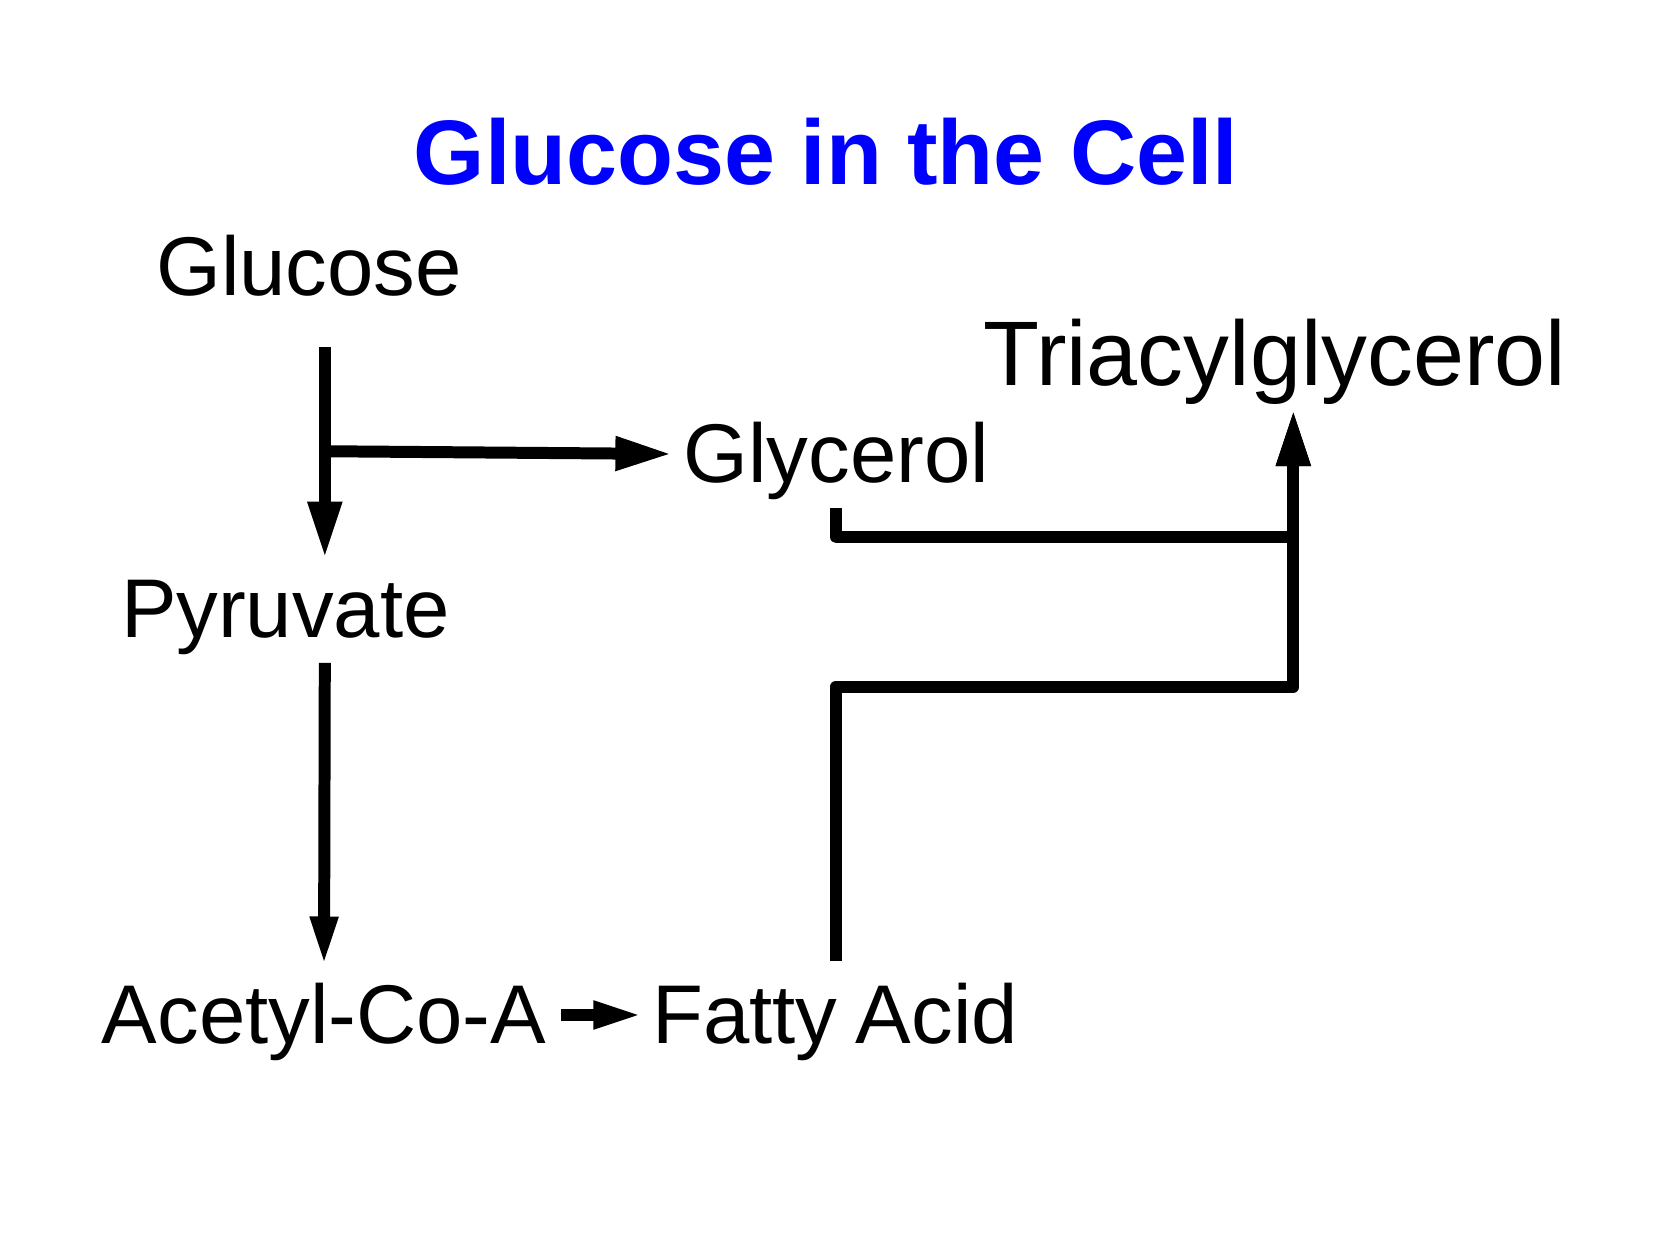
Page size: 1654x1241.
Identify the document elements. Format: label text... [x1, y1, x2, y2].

text_box Glucose [141, 212, 508, 348]
title Glucose in the Cell [82, 49, 1571, 257]
text_box Acetyl-Co-A [87, 961, 562, 1069]
text_box Fatty Acid [637, 961, 1034, 1069]
text_box Pyruvate [106, 555, 544, 663]
text_box Triacylglycerol [968, 295, 1619, 413]
text_box Glycerol [668, 400, 1004, 508]
